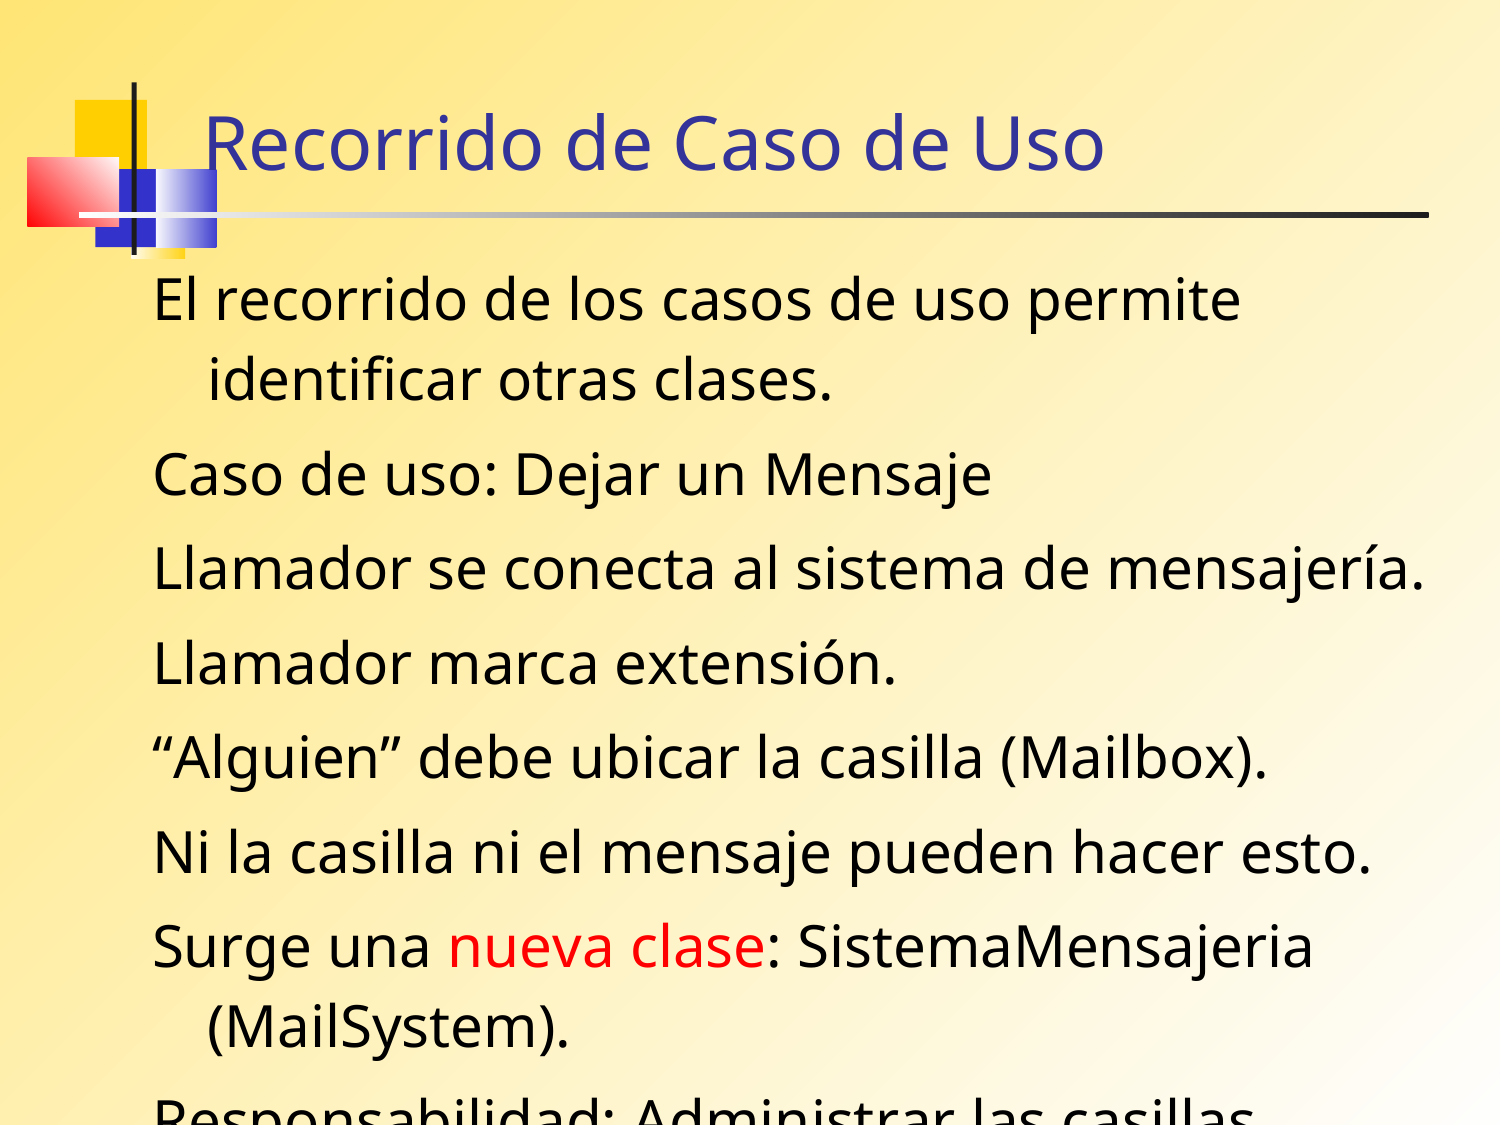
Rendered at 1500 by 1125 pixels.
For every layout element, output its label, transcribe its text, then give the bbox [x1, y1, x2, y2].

title Recorrido de Caso de Uso [187, 37, 1466, 201]
list El recorrido de los casos de uso permite identificar otras clases. Caso de uso: Dejar un Mensaje Llamador se conecta al sistema de mensajería. Llamador marca extensión. “Alguien” debe ubicar la casilla (Mailbox). Ni la casilla ni el mensaje pueden hacer esto. Surge una nueva clase: SistemaMensajeria (MailSystem). Responsabilidad: Administrar las casillas. [137, 249, 1463, 1125]
